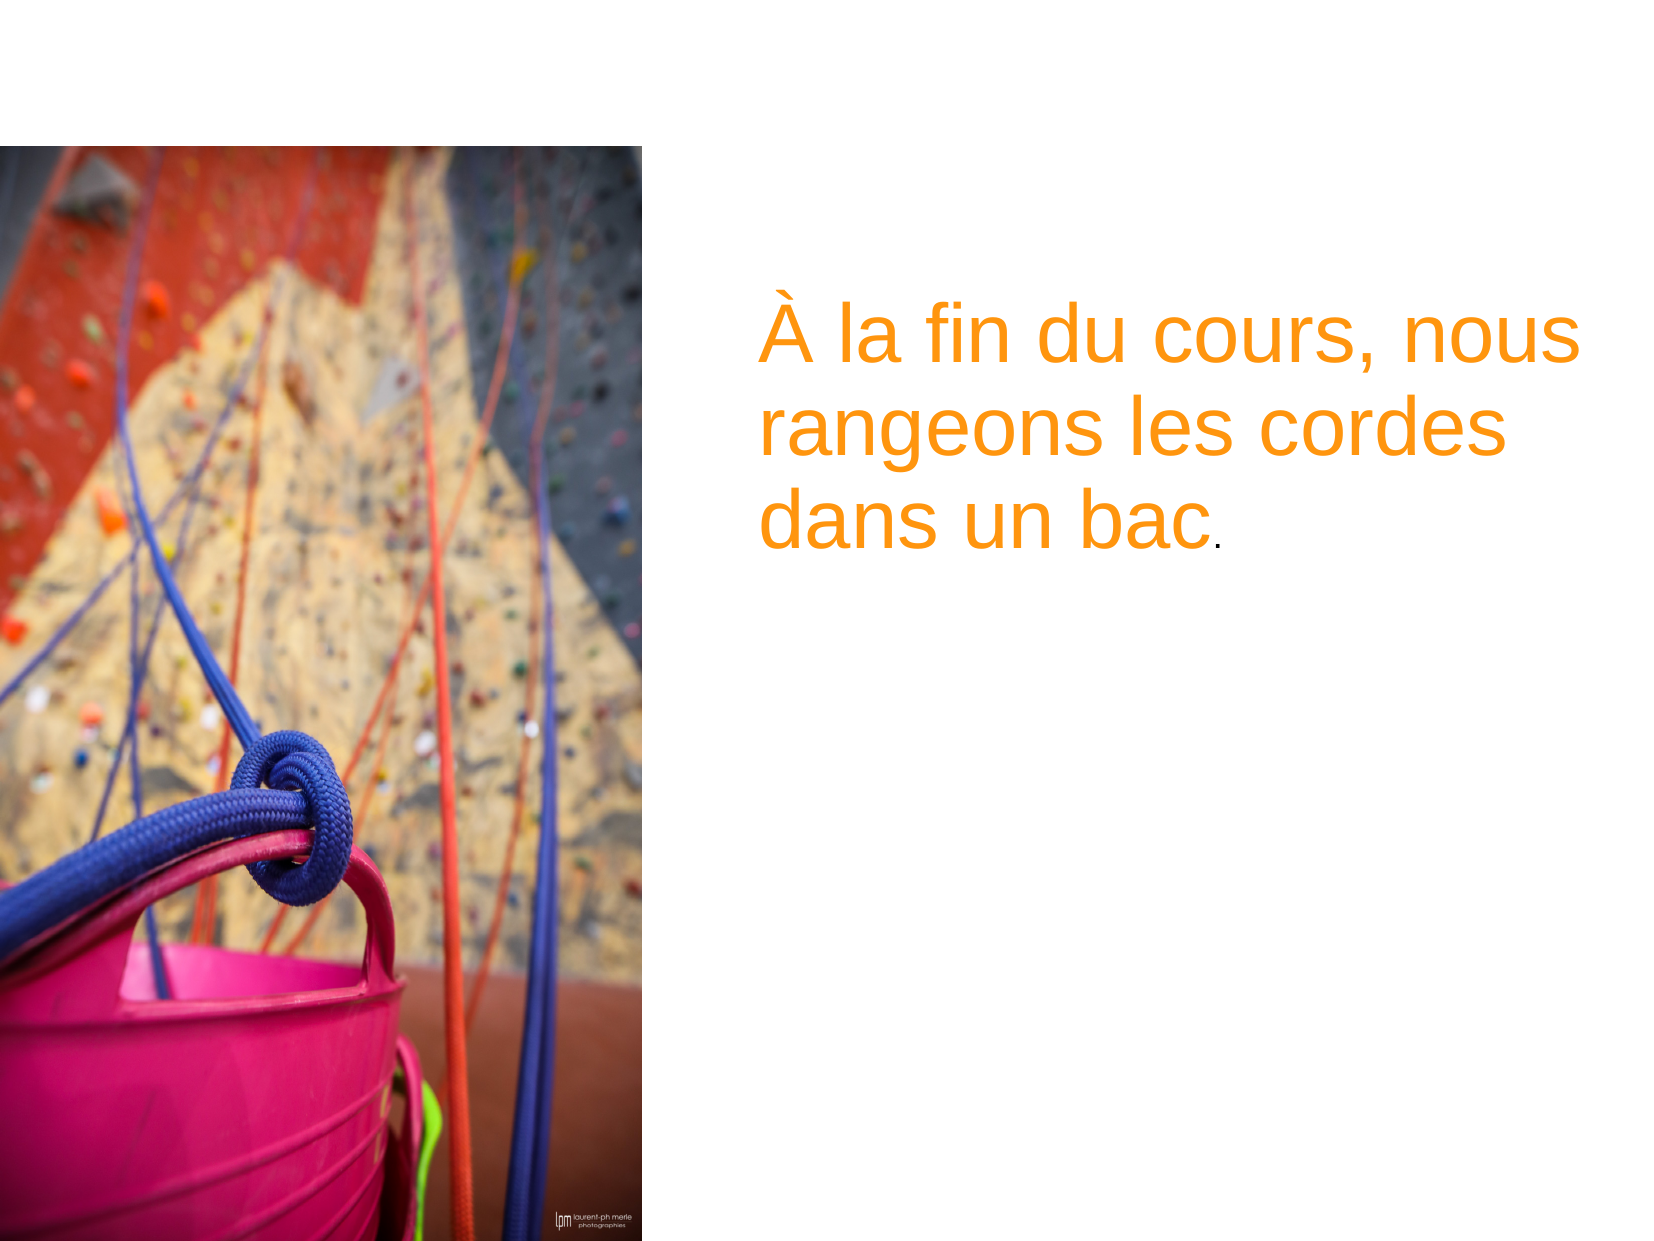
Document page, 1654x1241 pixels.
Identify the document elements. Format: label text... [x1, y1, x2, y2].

picture [0, 146, 642, 1241]
text_box À la fin du cours, nous rangeons les cordes dans un bac. [744, 280, 1603, 575]
